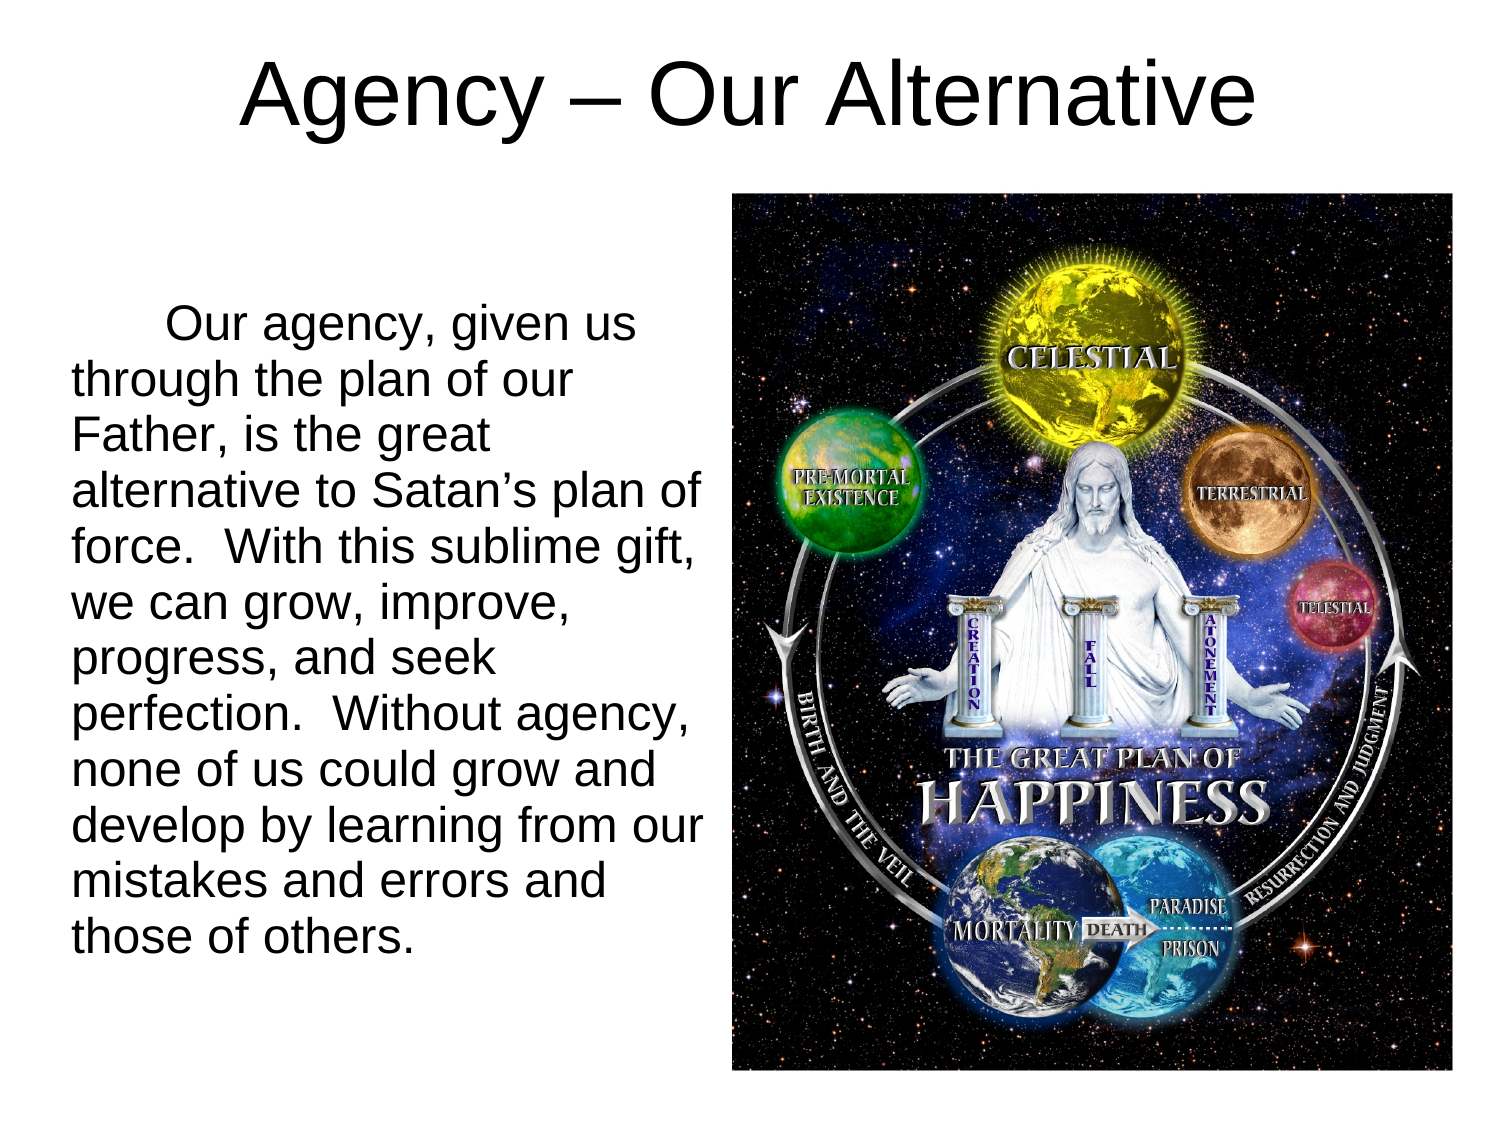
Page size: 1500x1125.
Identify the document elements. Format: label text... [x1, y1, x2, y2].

picture [727, 187, 1457, 1075]
list Our agency, given us through the plan of our Father, is the great alternative to Satan’s plan of force. With this sublime gift, we can grow, improve, progress, and seek perfection. Without agency, none of us could grow and develop by learning from our mistakes and errors and those of others. [0, 287, 727, 1075]
title Agency – Our Alternative [75, 0, 1426, 188]
